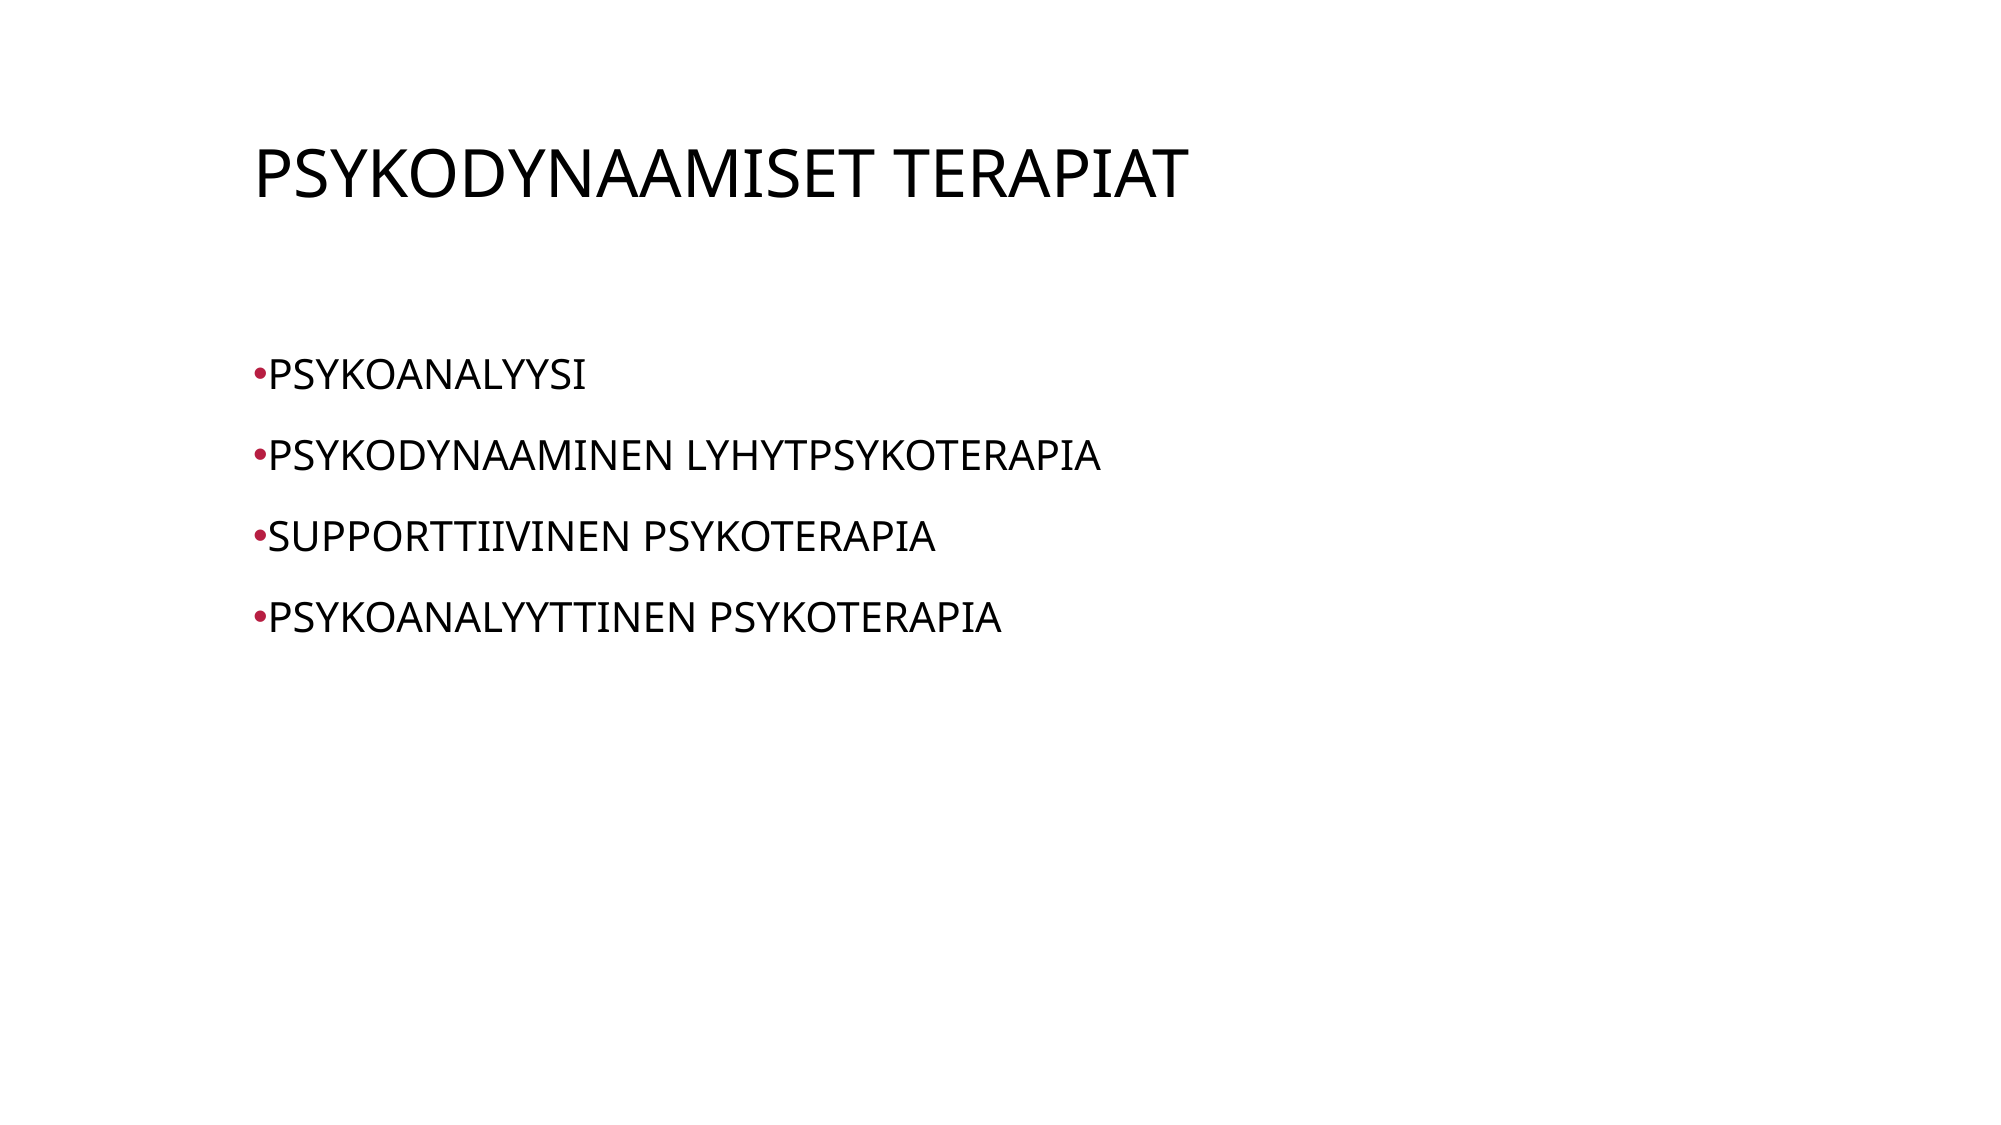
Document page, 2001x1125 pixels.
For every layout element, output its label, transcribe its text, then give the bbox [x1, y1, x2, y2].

title PSYKODYNAAMISET TERAPIAT [238, 131, 1814, 305]
list PSYKOANALYYSI PSYKODYNAAMINEN LYHYTPSYKOTERAPIA SUPPORTTIIVINEN PSYKOTERAPIA PSYKOANALYYTTINEN PSYKOTERAPIA [238, 330, 1814, 897]
